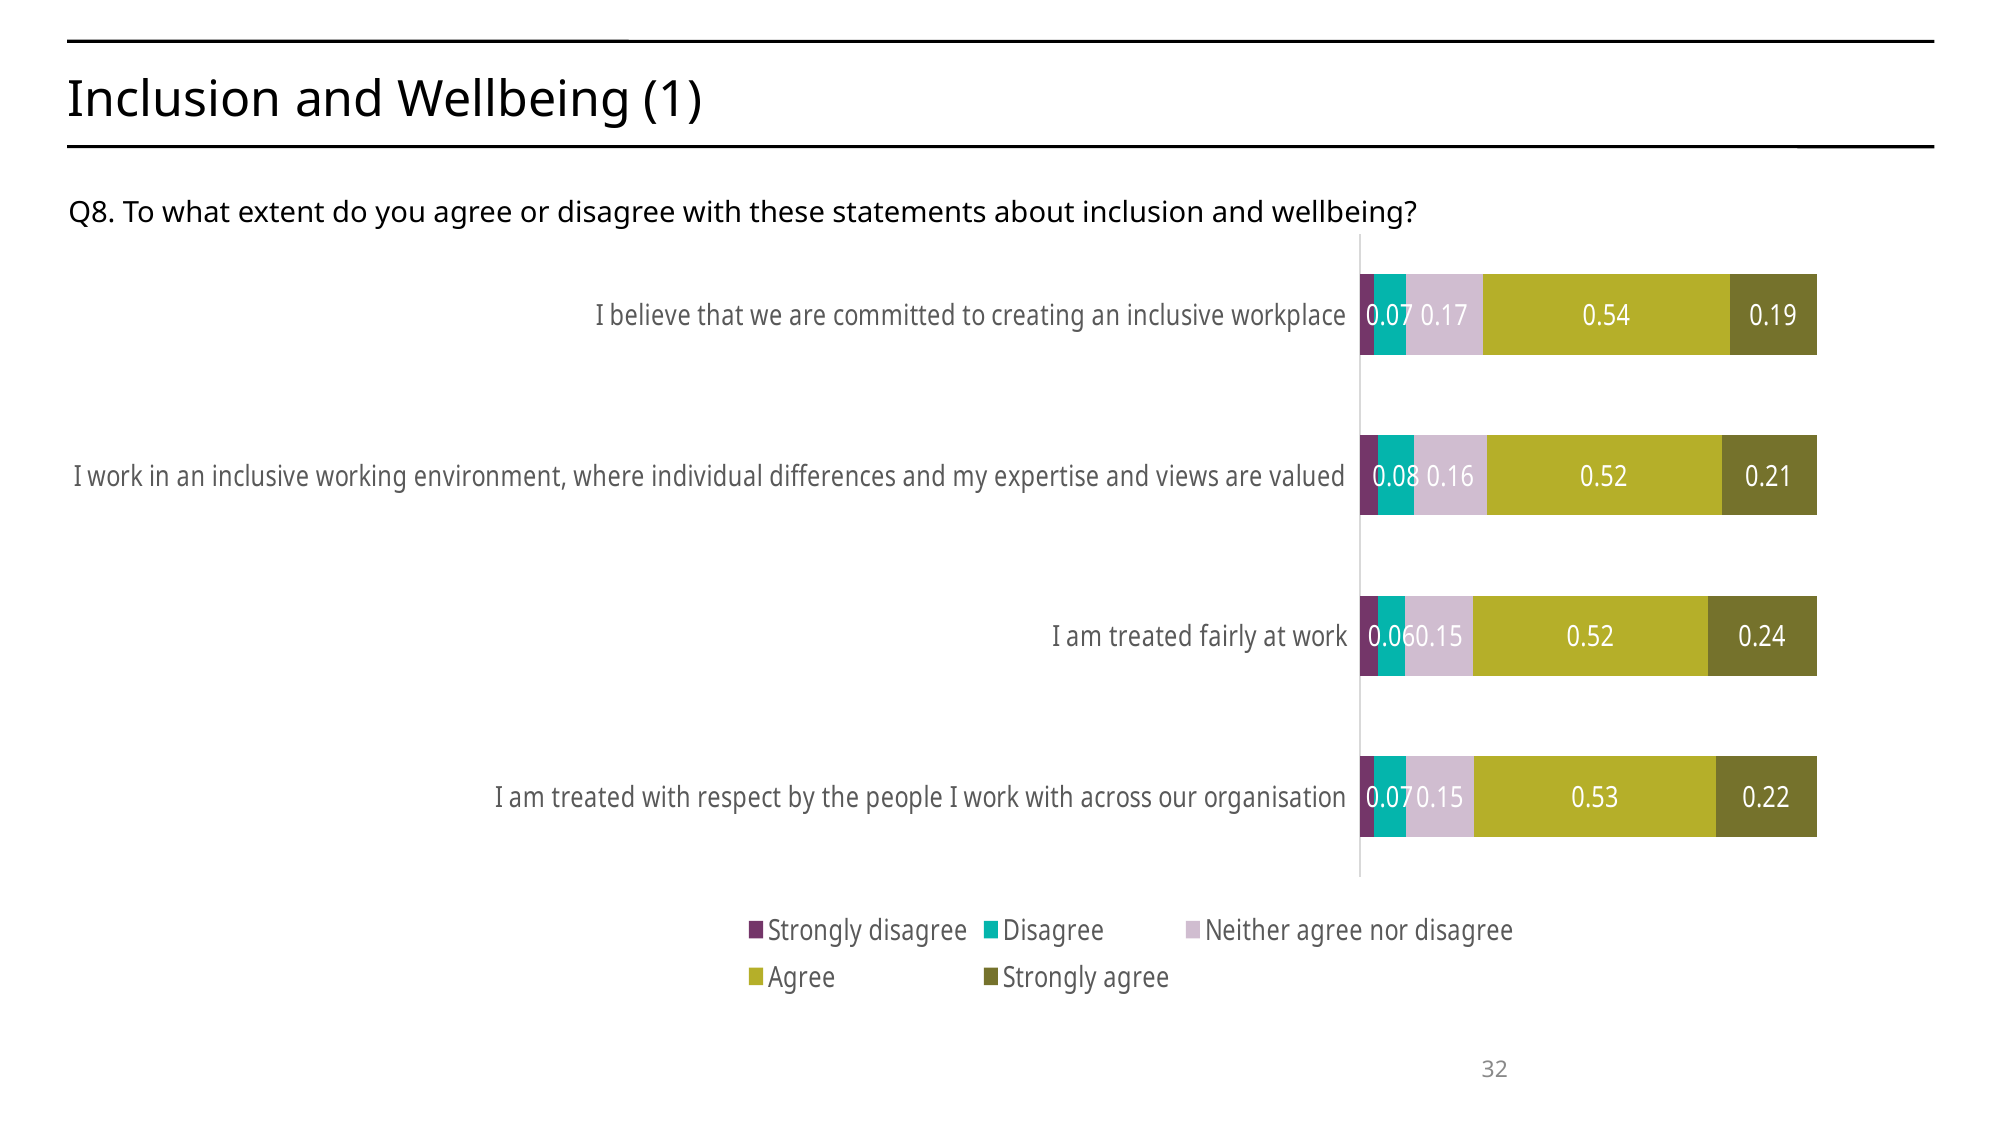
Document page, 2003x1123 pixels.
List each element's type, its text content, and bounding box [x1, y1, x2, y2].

text_box 32 [1466, 1039, 1934, 1100]
chart [73, 218, 1846, 1003]
text_box Q8. To what extent do you agree or disagree with these statements about inclusion and wellbeing? [68, 186, 1769, 228]
title Inclusion and Wellbeing (1) [67, 48, 1936, 136]
